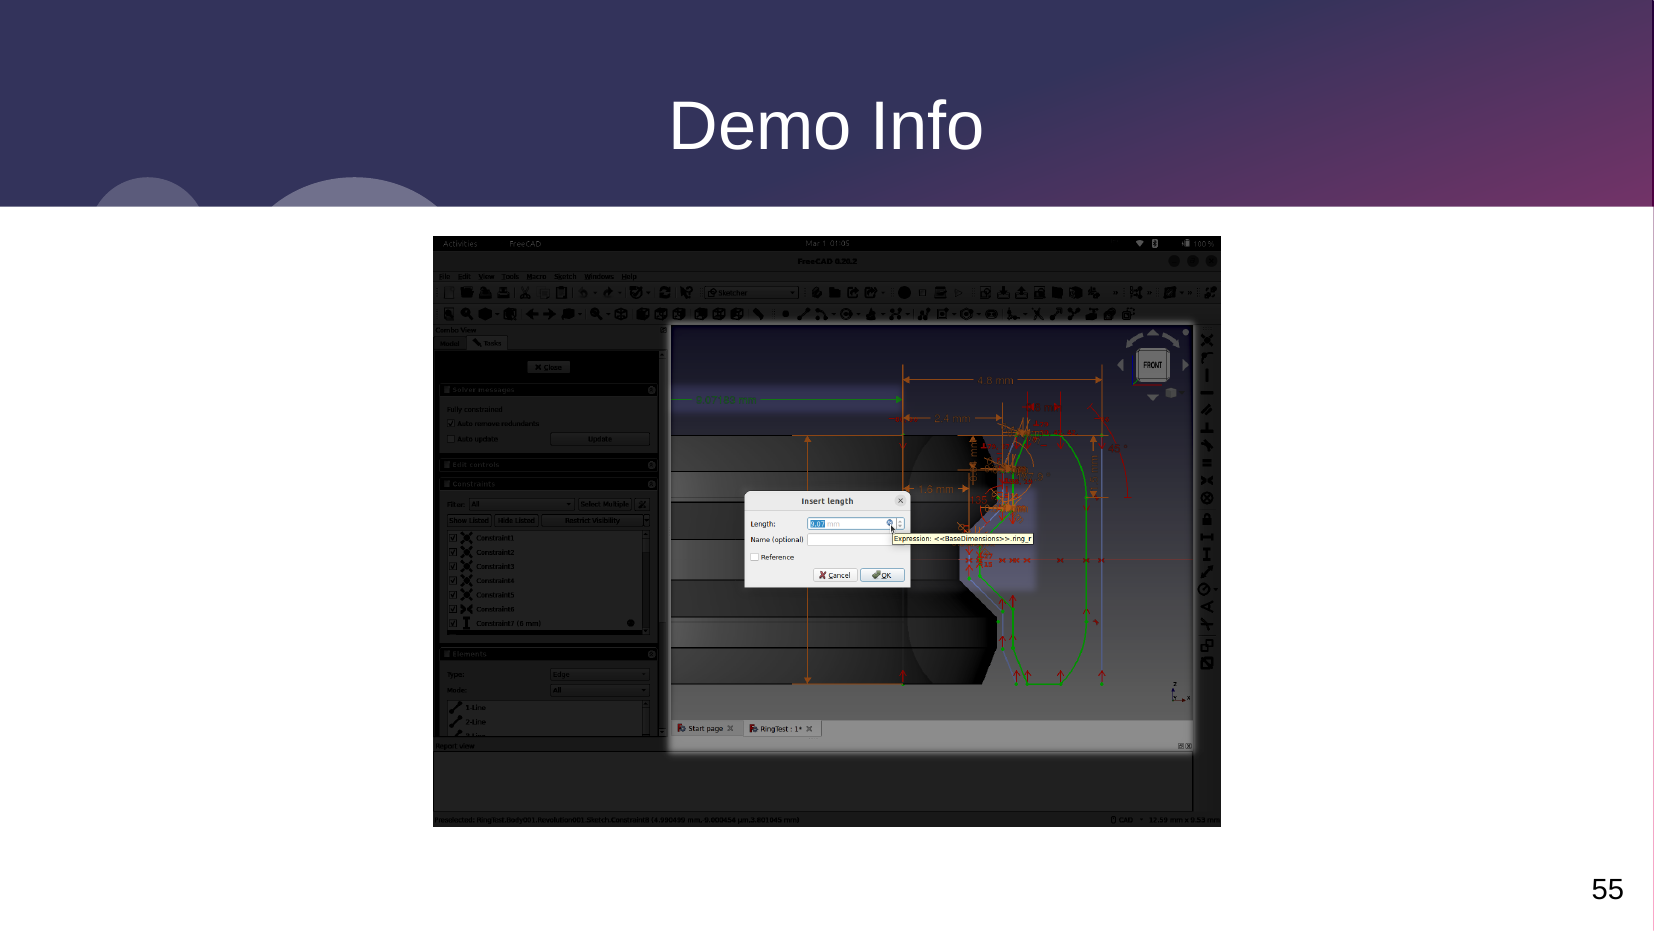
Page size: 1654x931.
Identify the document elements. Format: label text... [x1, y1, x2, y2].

title Demo Info [88, 44, 1565, 207]
picture [433, 236, 1221, 827]
